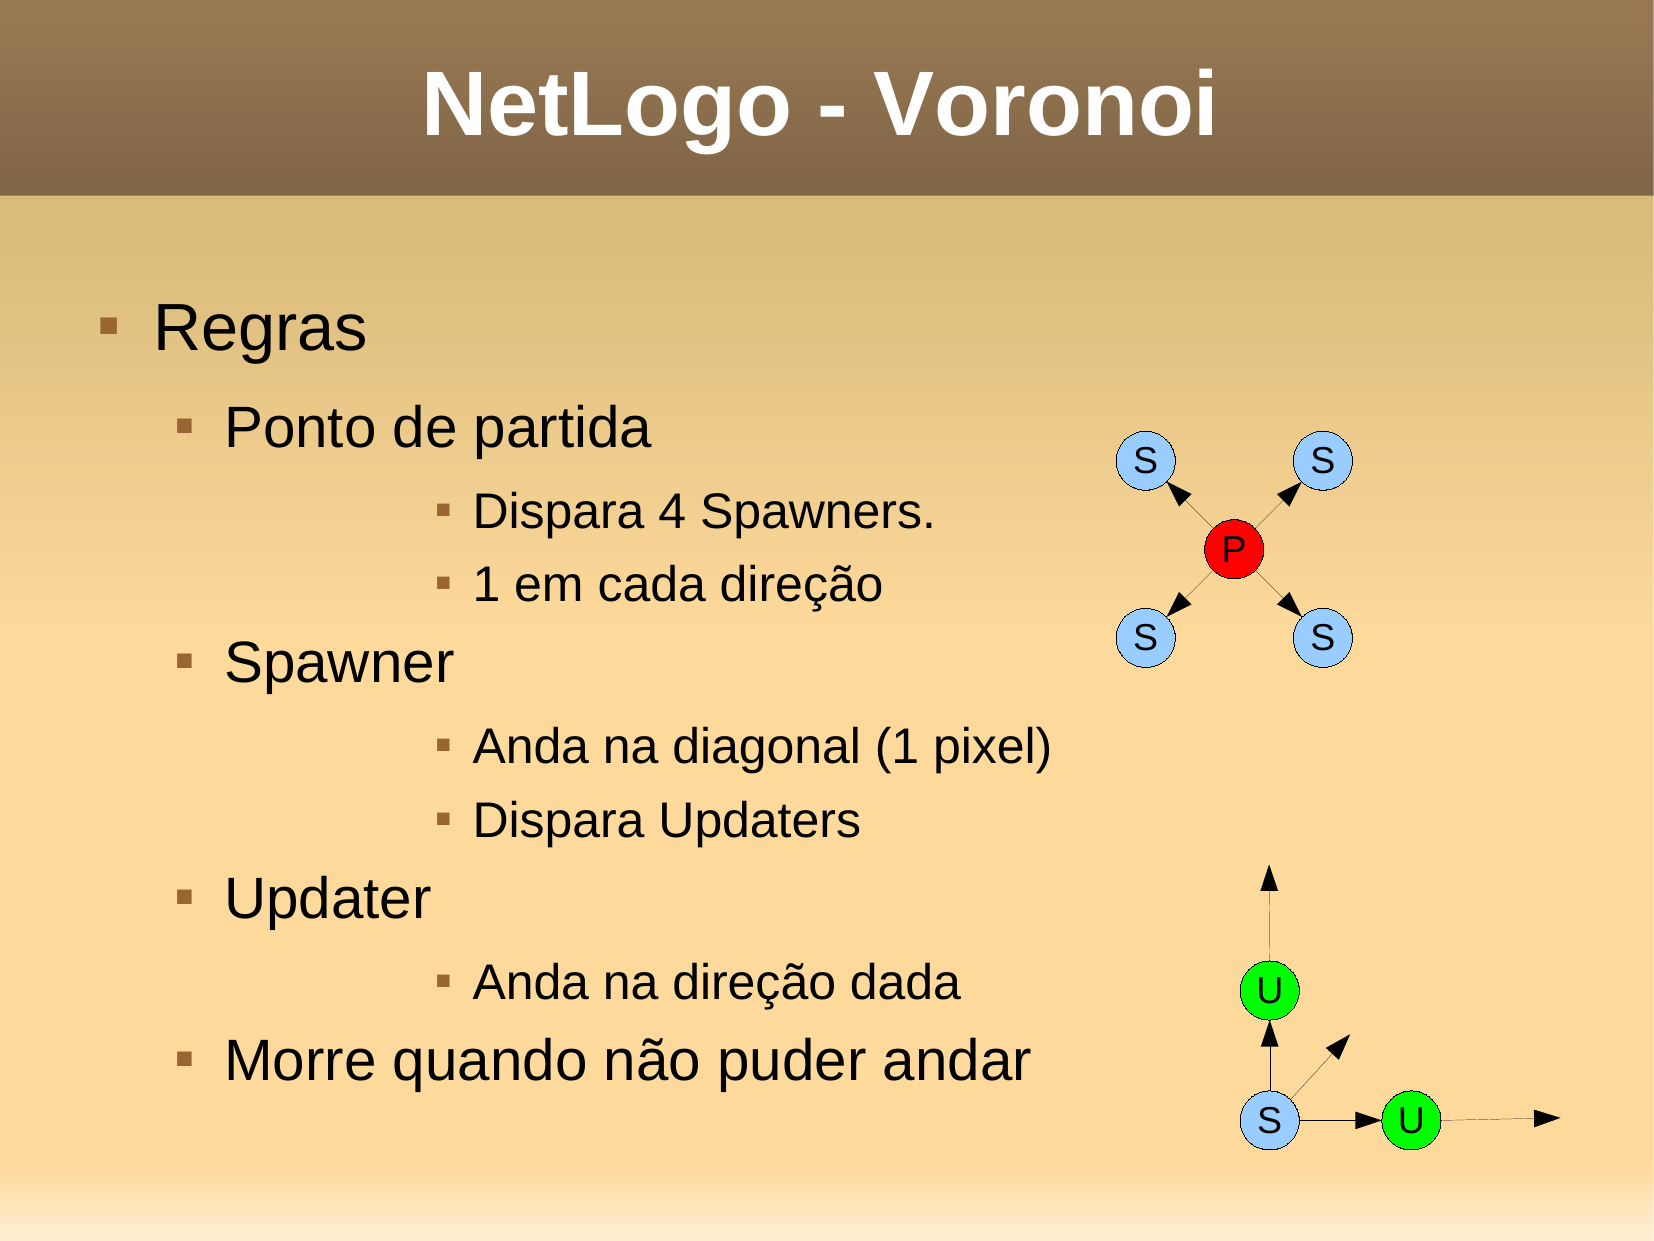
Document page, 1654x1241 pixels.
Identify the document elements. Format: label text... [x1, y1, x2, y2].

text_box S [1293, 608, 1353, 668]
text_box U [1240, 960, 1300, 1021]
list Regras Ponto de partida Dispara 4 Spawners. 1 em cada direção Spawner Anda na diagonal (1 pixel) Dispara Updaters Updater Anda na direção dada Morre quando não puder andar [82, 290, 1571, 1109]
text_box U [1381, 1090, 1441, 1150]
title NetLogo - Voronoi [76, 0, 1565, 208]
text_box S [1293, 431, 1353, 491]
text_box S [1116, 431, 1176, 491]
text_box P [1204, 519, 1264, 579]
text_box S [1240, 1090, 1300, 1150]
picture [0, 0, 1654, 1241]
text_box S [1116, 608, 1176, 668]
